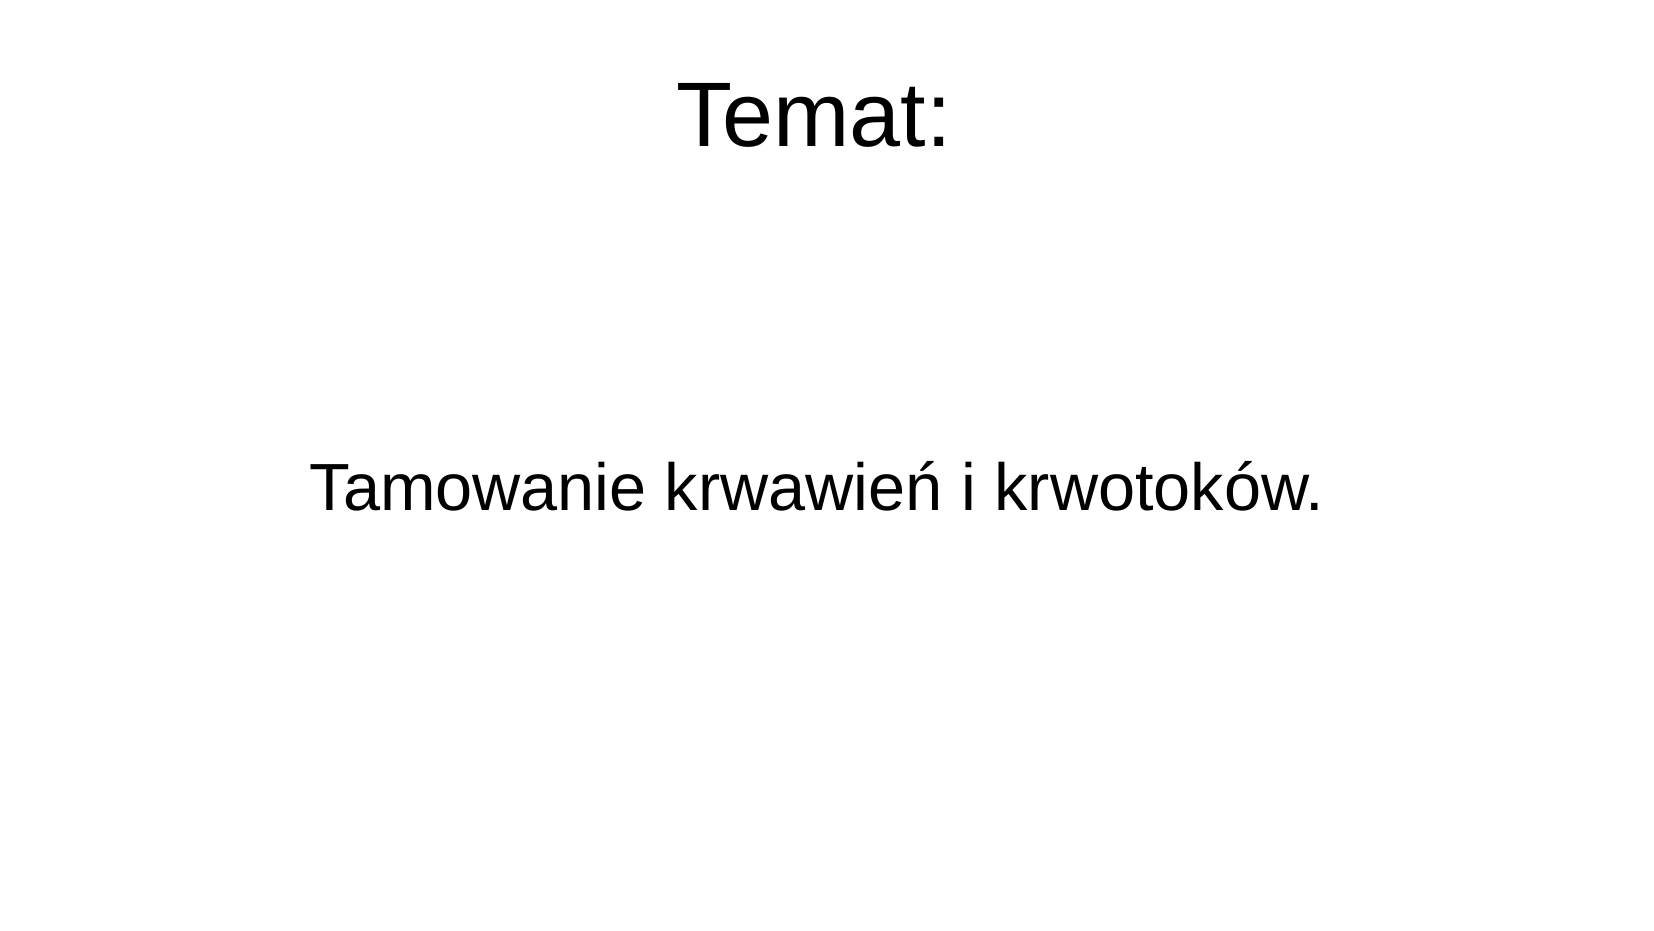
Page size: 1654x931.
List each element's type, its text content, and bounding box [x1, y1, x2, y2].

title Temat: [82, 37, 1571, 193]
subtitle Tamowanie krwawień i krwotoków. [82, 217, 1571, 758]
